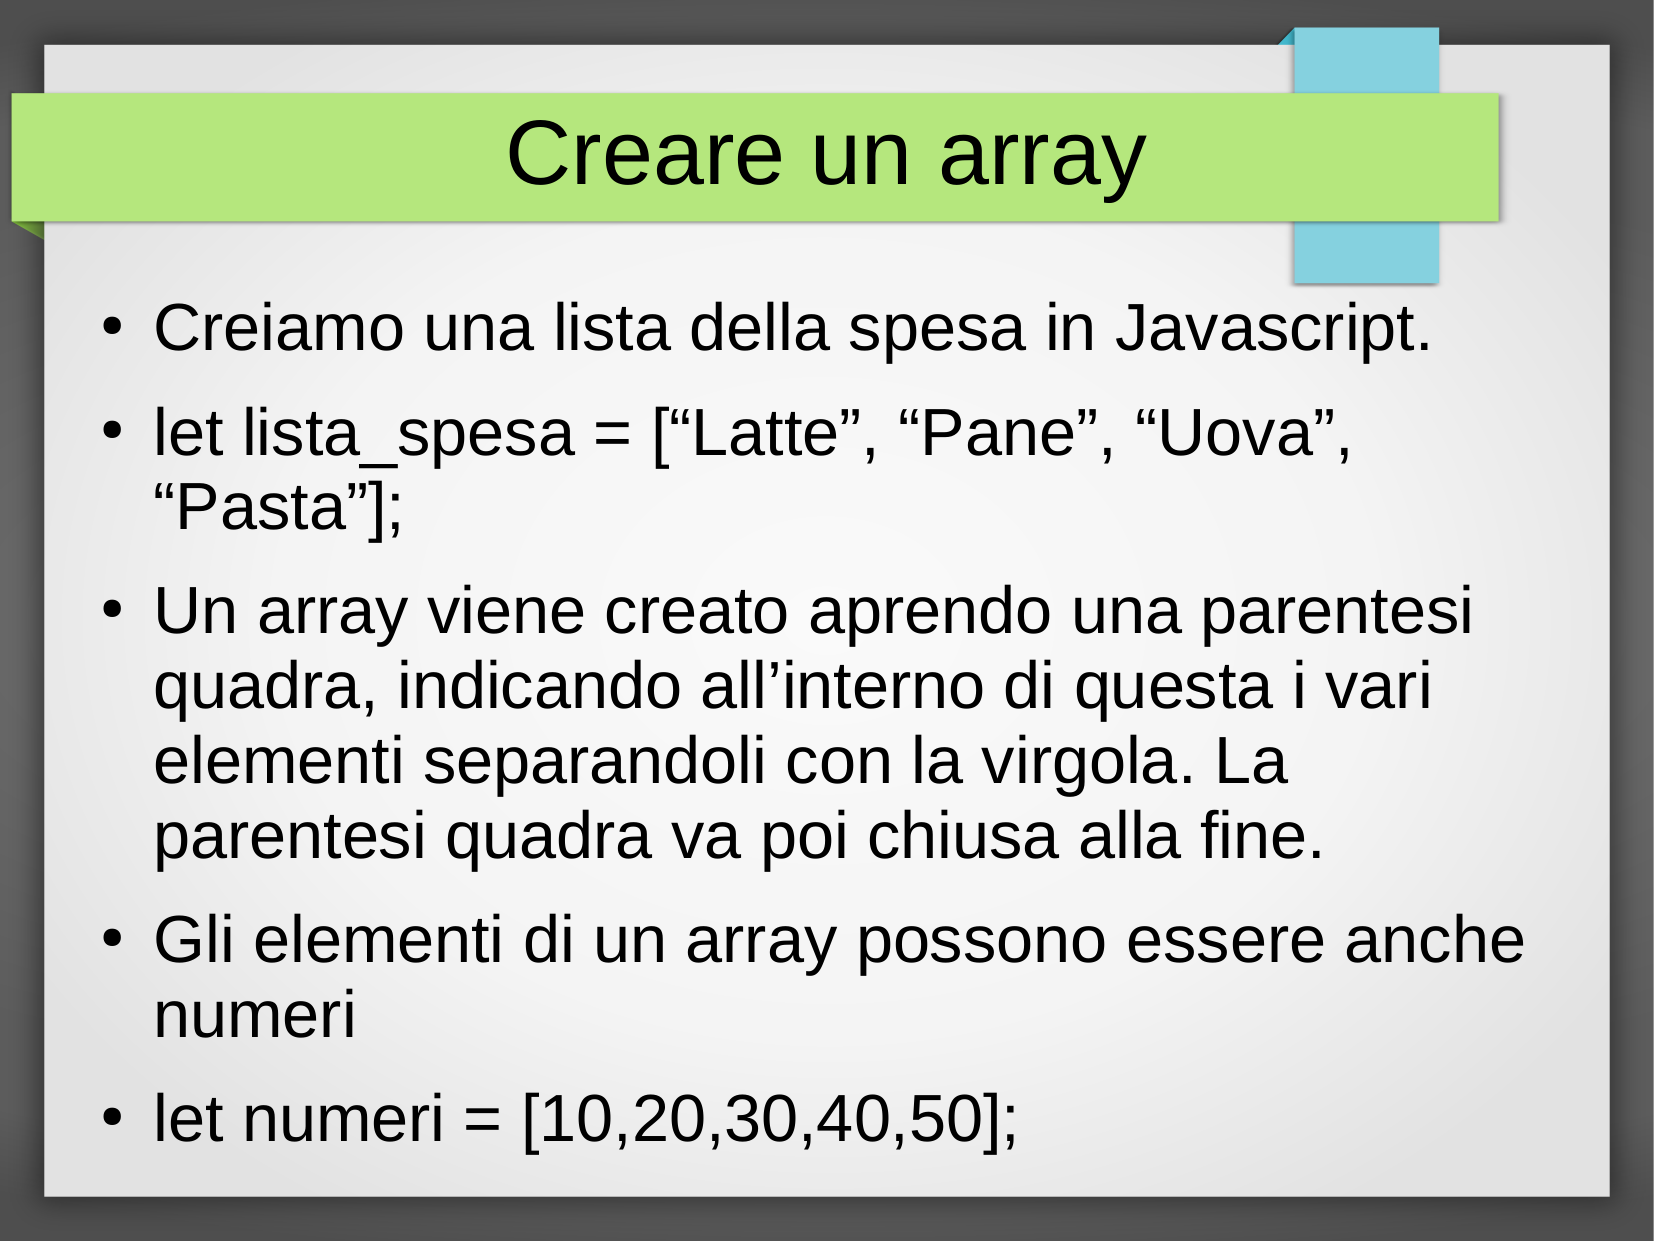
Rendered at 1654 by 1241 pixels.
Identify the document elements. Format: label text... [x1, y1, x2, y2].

list Creiamo una lista della spesa in Javascript. let lista_spesa = [“Latte”, “Pane”, “Uova”, “Pasta”]; Un array viene creato aprendo una parentesi quadra, indicando all’interno di questa i vari elementi separandoli con la virgola. La parentesi quadra va poi chiusa alla fine. Gli elementi di un array possono essere anche numeri let numeri = [10,20,30,40,50]; [82, 290, 1571, 1158]
title Creare un array [82, 49, 1571, 257]
picture [0, 0, 1654, 1241]
